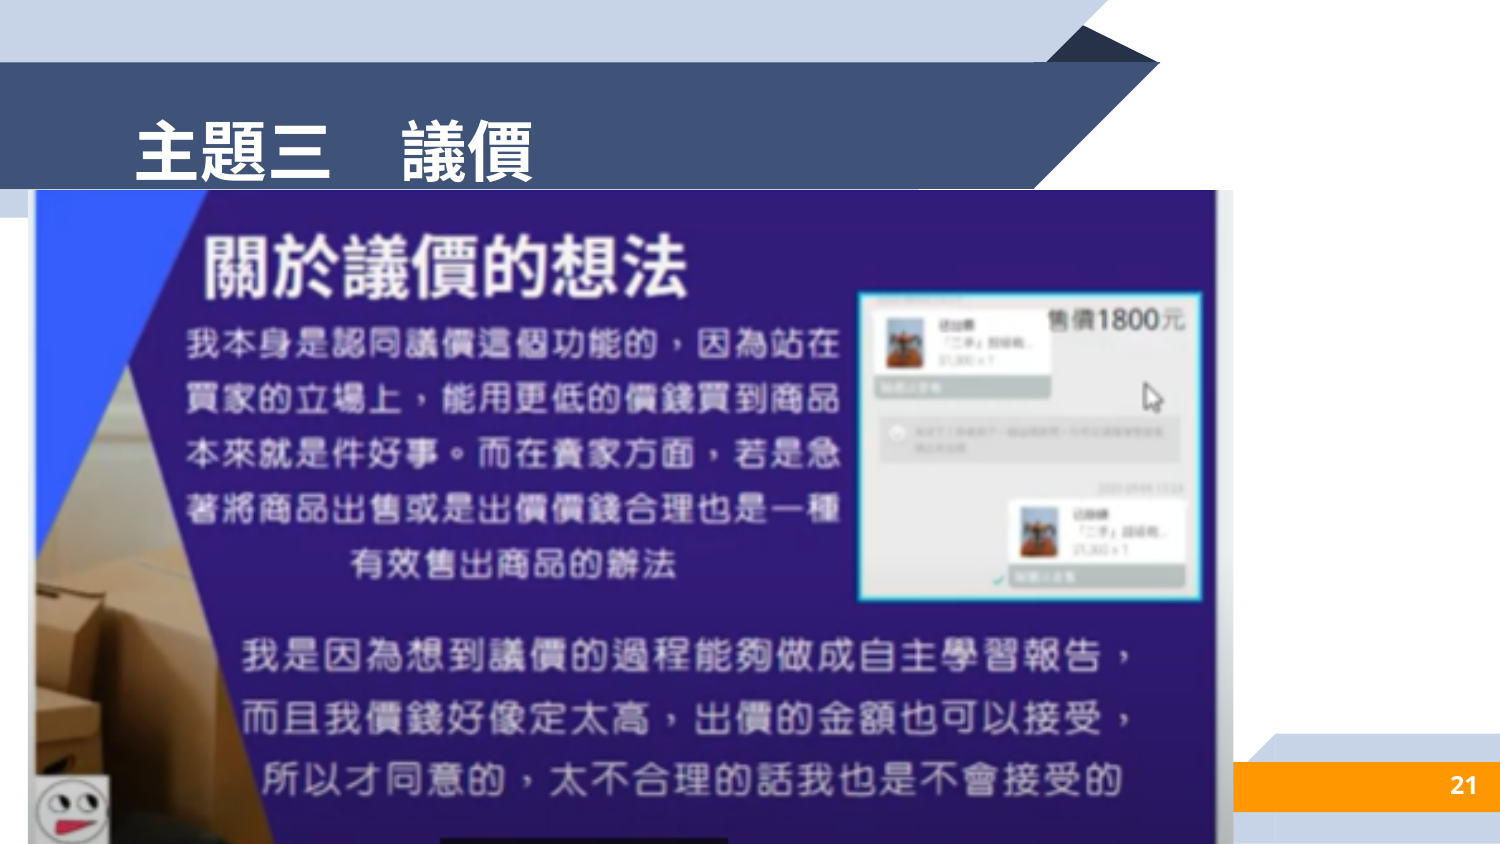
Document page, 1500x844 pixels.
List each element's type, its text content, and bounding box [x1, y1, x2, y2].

picture [27, 190, 1234, 844]
title 主題三 議價 [133, 64, 997, 190]
slide_number <編號> [1249, 760, 1494, 813]
